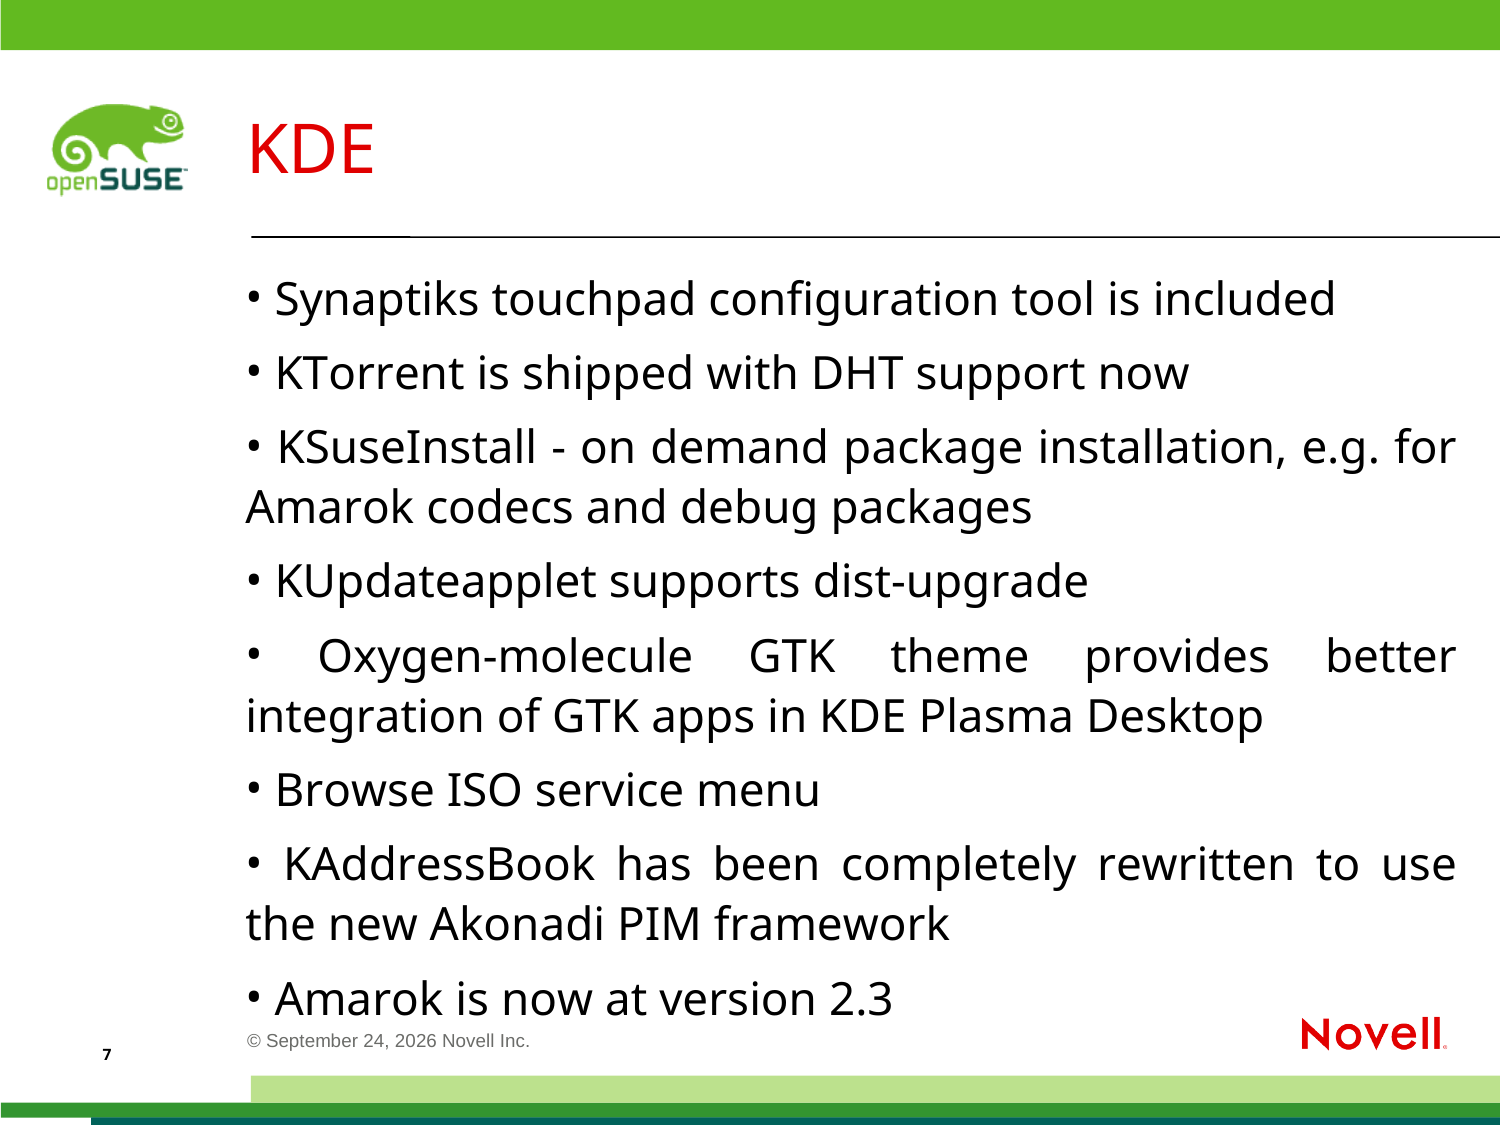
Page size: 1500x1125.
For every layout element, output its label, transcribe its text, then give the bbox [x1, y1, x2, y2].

list Synaptiks touchpad configuration tool is included KTorrent is shipped with DHT support now KSuseInstall - on demand package installation, e.g. for Amarok codecs and debug packages KUpdateapplet supports dist-upgrade Oxygen-molecule GTK theme provides better integration of GTK apps in KDE Plasma Desktop Browse ISO service menu KAddressBook has been completely rewritten to use the new Akonadi PIM framework Amarok is now at version 2.3 [245, 267, 1458, 1010]
picture [1295, 1011, 1453, 1056]
title KDE [246, 109, 1409, 190]
picture [47, 104, 188, 197]
